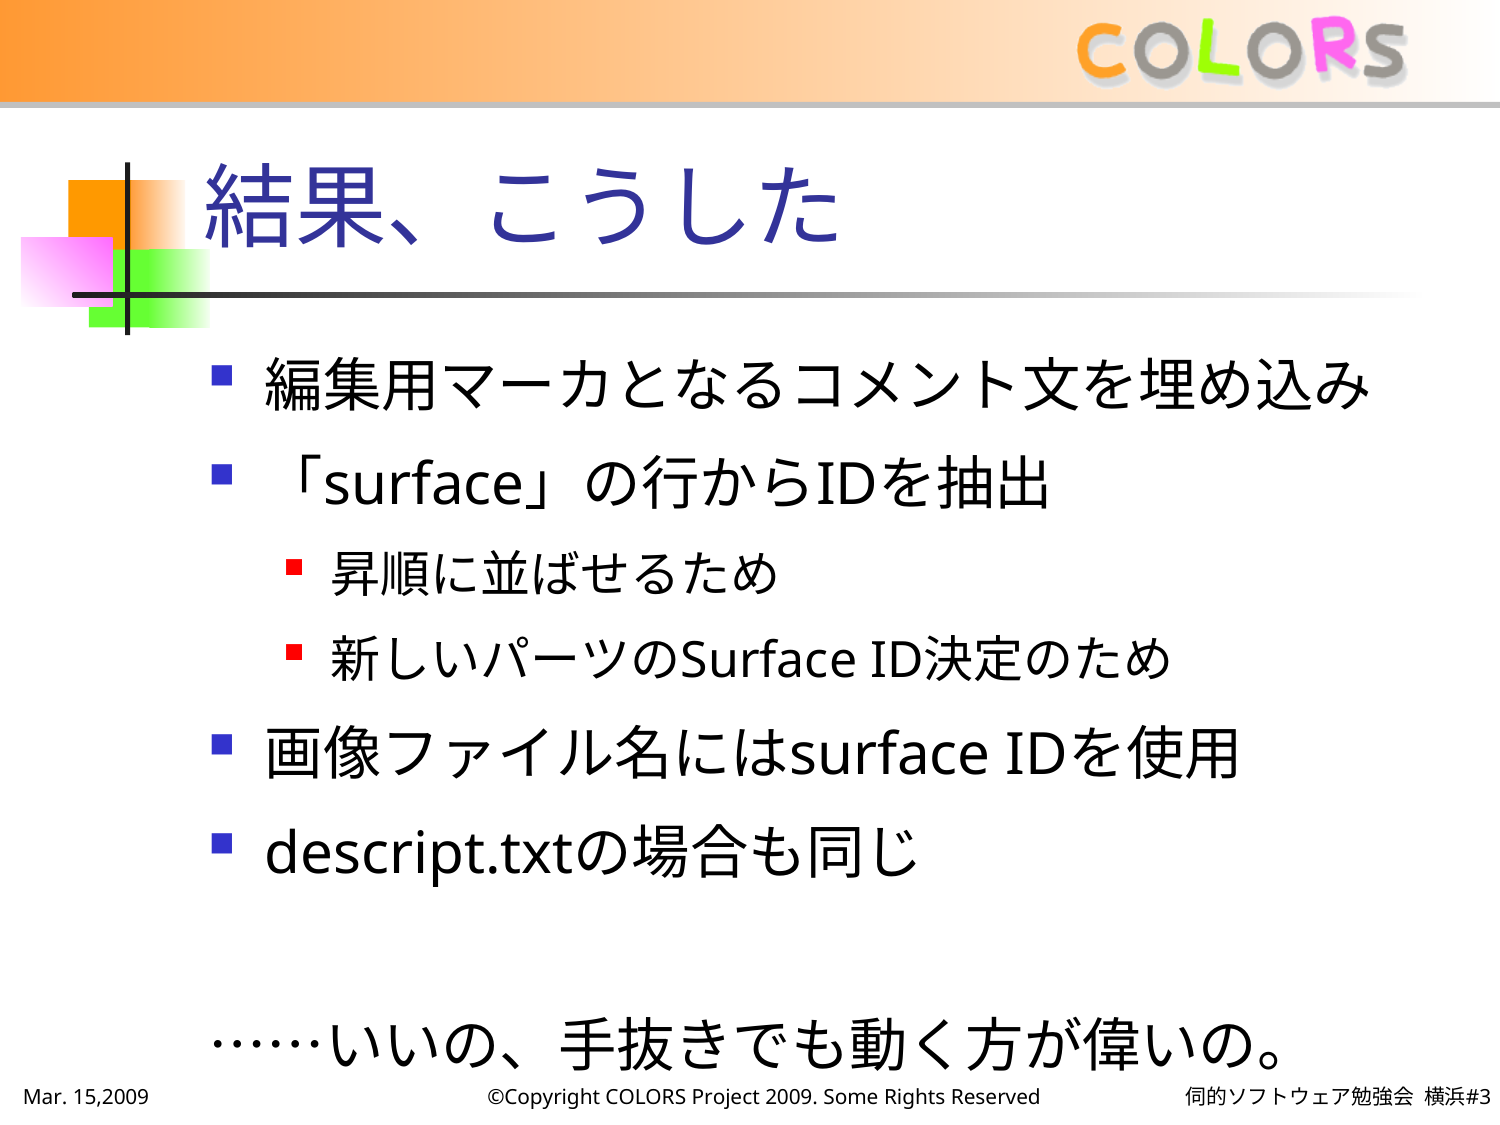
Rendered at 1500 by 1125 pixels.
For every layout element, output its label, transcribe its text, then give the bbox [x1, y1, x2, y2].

title 結果、こうした [188, 35, 1468, 276]
list 編集用マーカとなるコメント文を埋め込み 「surface」の行からIDを抽出 昇順に並ばせるため 新しいパーツのSurface ID決定のため 画像ファイル名にはsurface IDを使用 descript.txtの場合も同じ ……いいの、手抜きでも動く方が偉いの。 [193, 331, 1469, 1037]
